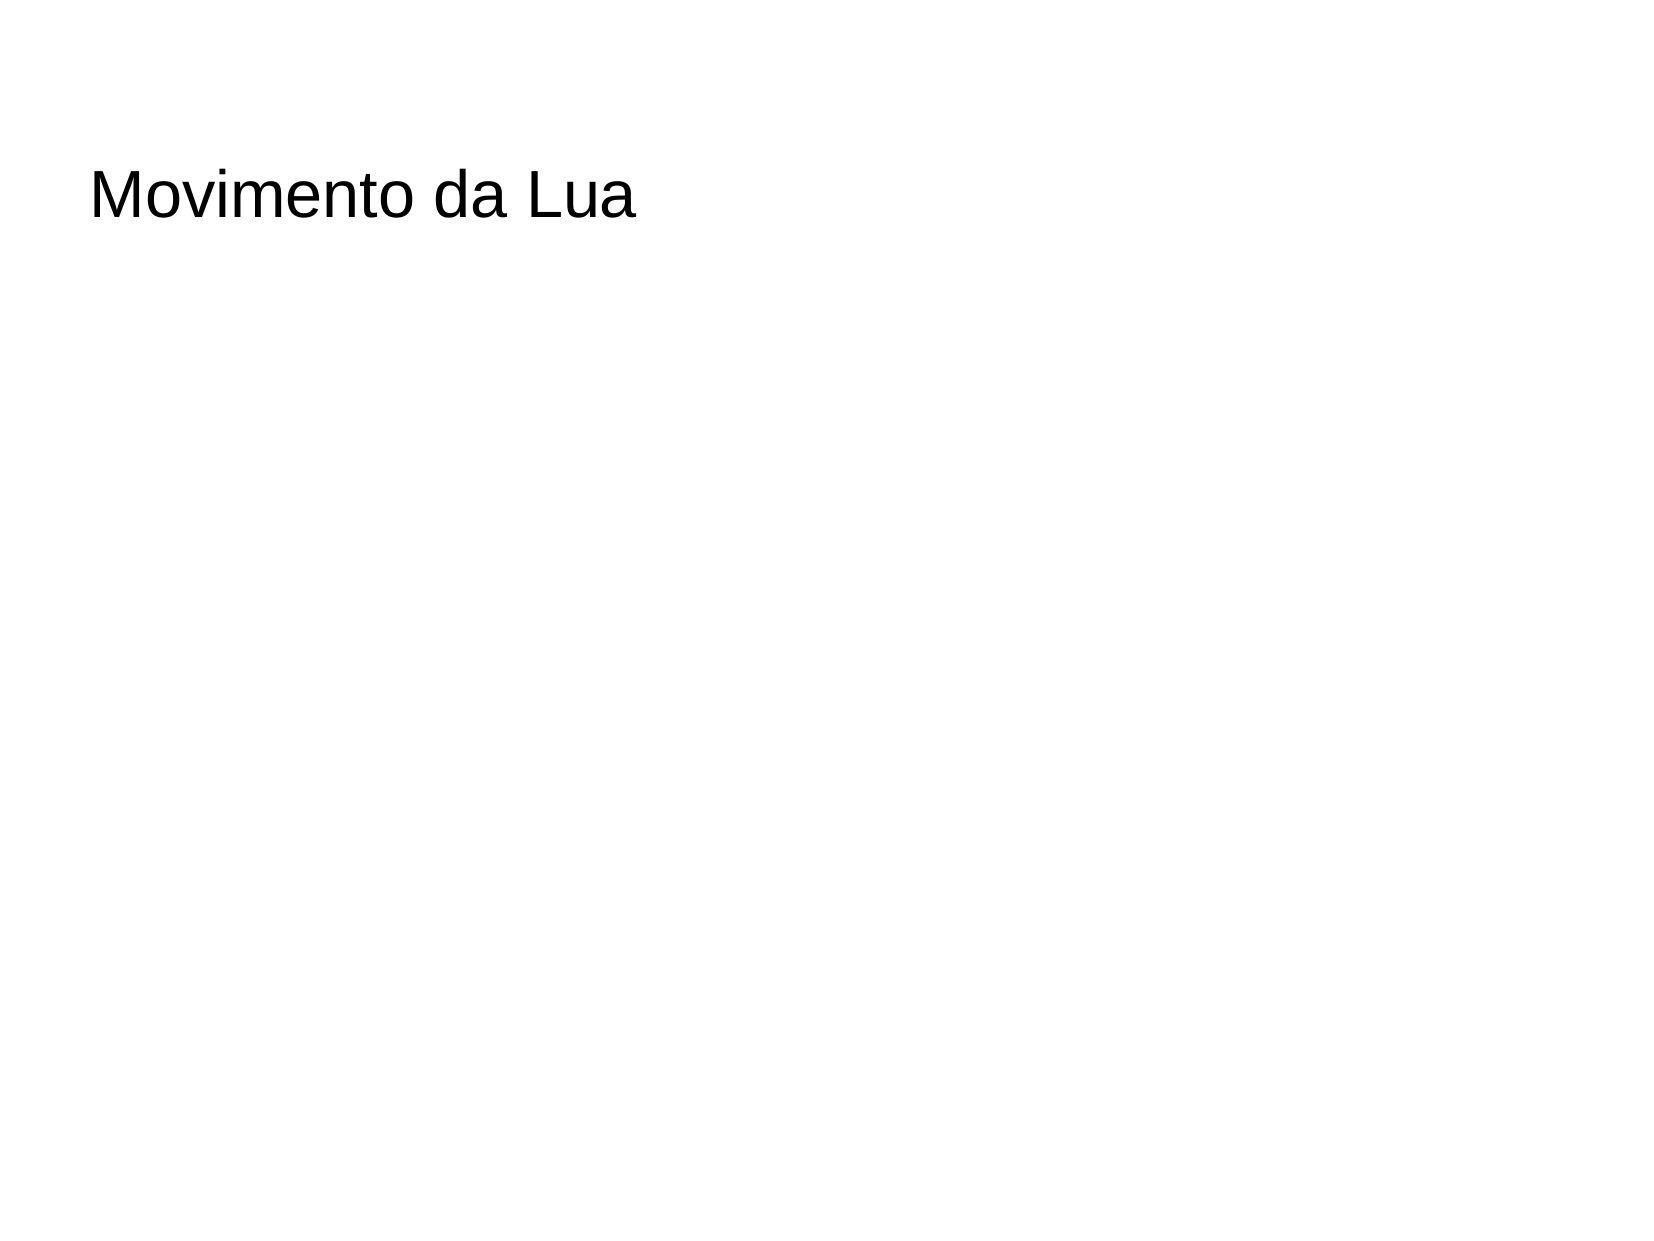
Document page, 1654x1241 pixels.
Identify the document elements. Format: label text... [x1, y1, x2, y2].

text_box Movimento da Lua [75, 150, 654, 240]
